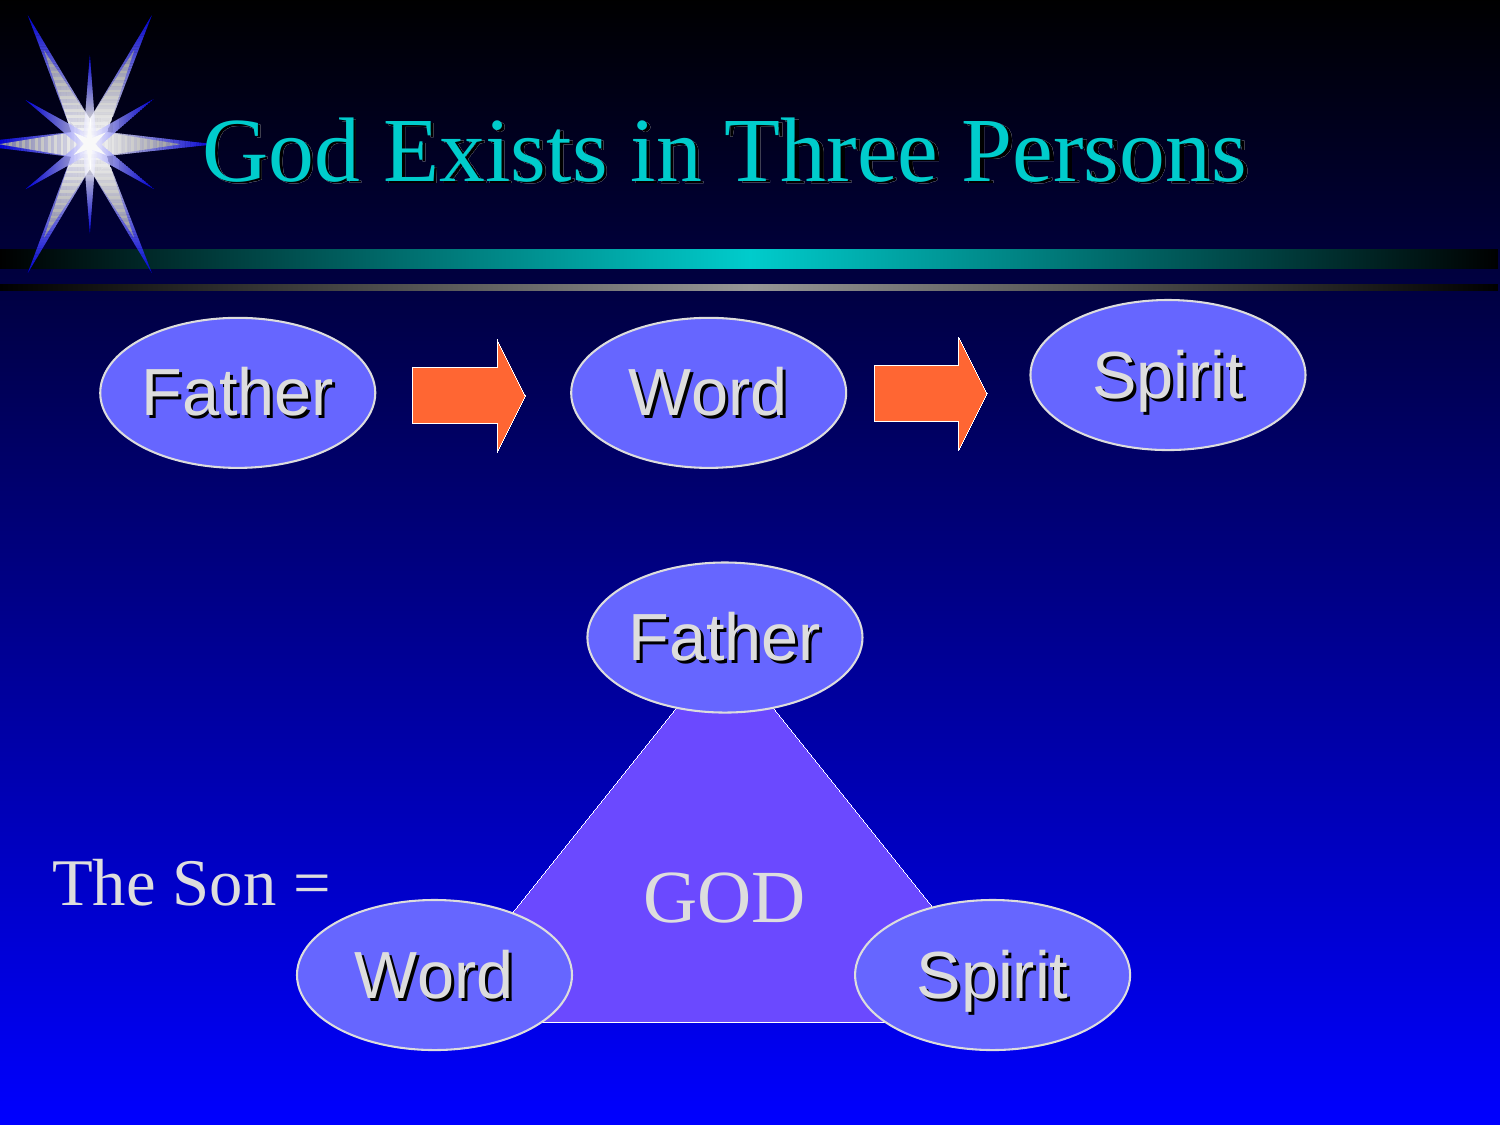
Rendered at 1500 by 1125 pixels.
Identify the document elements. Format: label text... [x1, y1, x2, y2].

text_box 20 [131, 239, 141, 245]
text_box GOD [512, 708, 933, 1023]
text_box Spirit [855, 900, 1131, 1051]
text_box Word [296, 900, 573, 1051]
text_box Spirit [1030, 299, 1306, 451]
text_box 20 [134, 107, 138, 117]
text_box [874, 337, 988, 451]
text_box Word [571, 317, 847, 468]
text_box 20 [131, 43, 142, 49]
text_box Father [100, 317, 376, 468]
text_box 20 [181, 140, 187, 148]
text_box The Son = [37, 838, 413, 928]
text_box 20 [38, 43, 48, 49]
text_box Father [587, 562, 863, 713]
title God Exists in Three Persons [187, 56, 1463, 244]
text_box [412, 339, 526, 453]
text_box 20 [38, 239, 49, 245]
